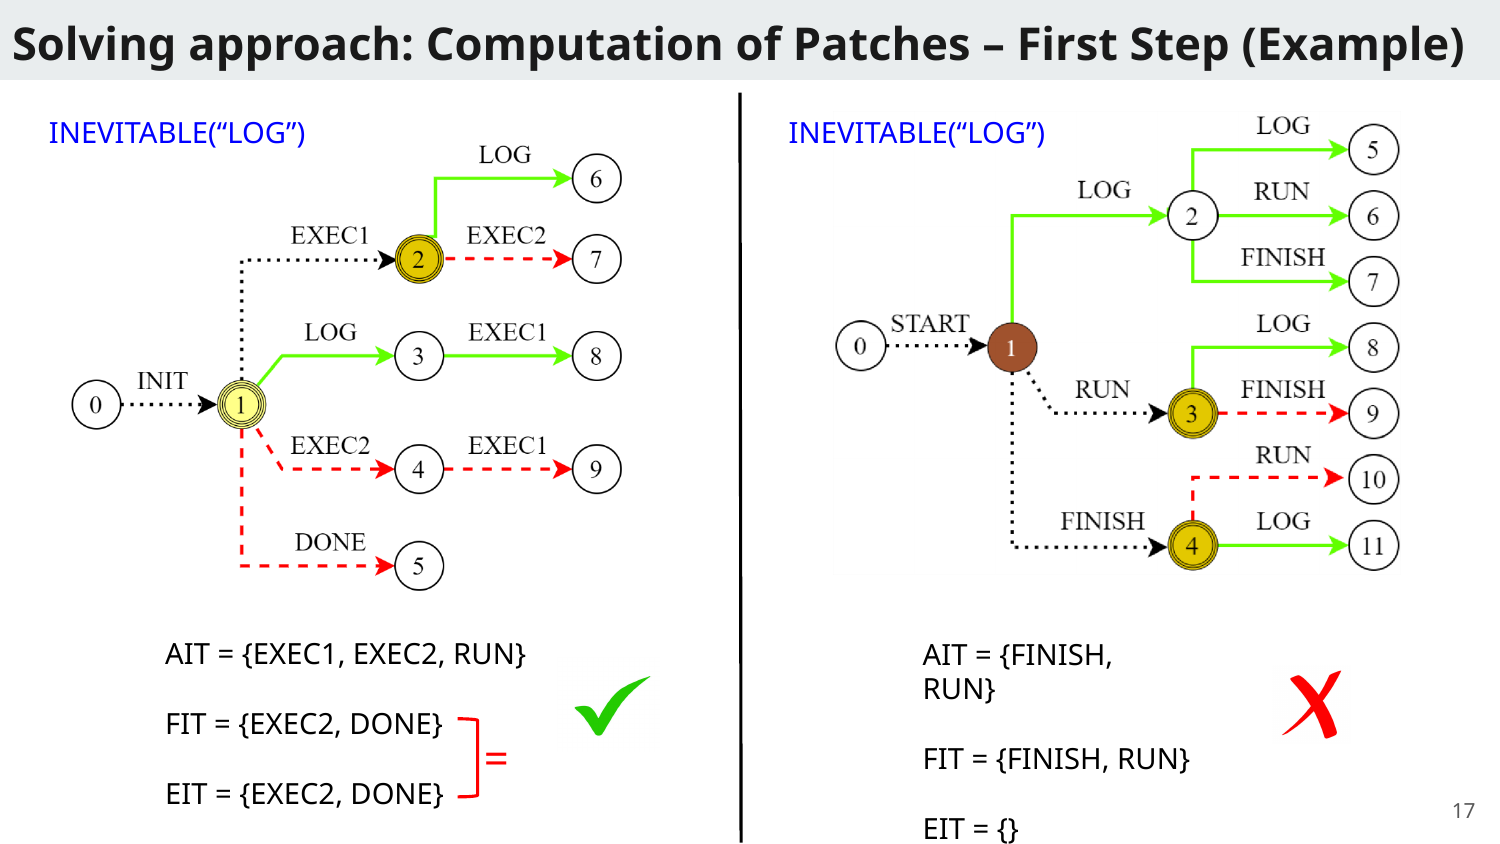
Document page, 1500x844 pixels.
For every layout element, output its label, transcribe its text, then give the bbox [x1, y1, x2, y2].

picture [68, 141, 626, 593]
text_box INEVITABLE(“LOG”) [739, 99, 1095, 165]
text_box INEVITABLE(“LOG”) [0, 99, 355, 165]
picture [833, 111, 1401, 575]
picture [557, 657, 660, 752]
text_box = [468, 716, 508, 799]
picture [1272, 665, 1351, 744]
title Solving approach: Computation of Patches – First Step (Example) [0, 0, 1500, 88]
text_box AIT = {FINISH, RUN} FIT = {FINISH, RUN} EIT = {} [907, 620, 1208, 844]
text_box AIT = {EXEC1, EXEC2, RUN} FIT = {EXEC2, DONE} EIT = {EXEC2, DONE} [150, 620, 591, 826]
slide_number <numéro> [1400, 779, 1491, 844]
